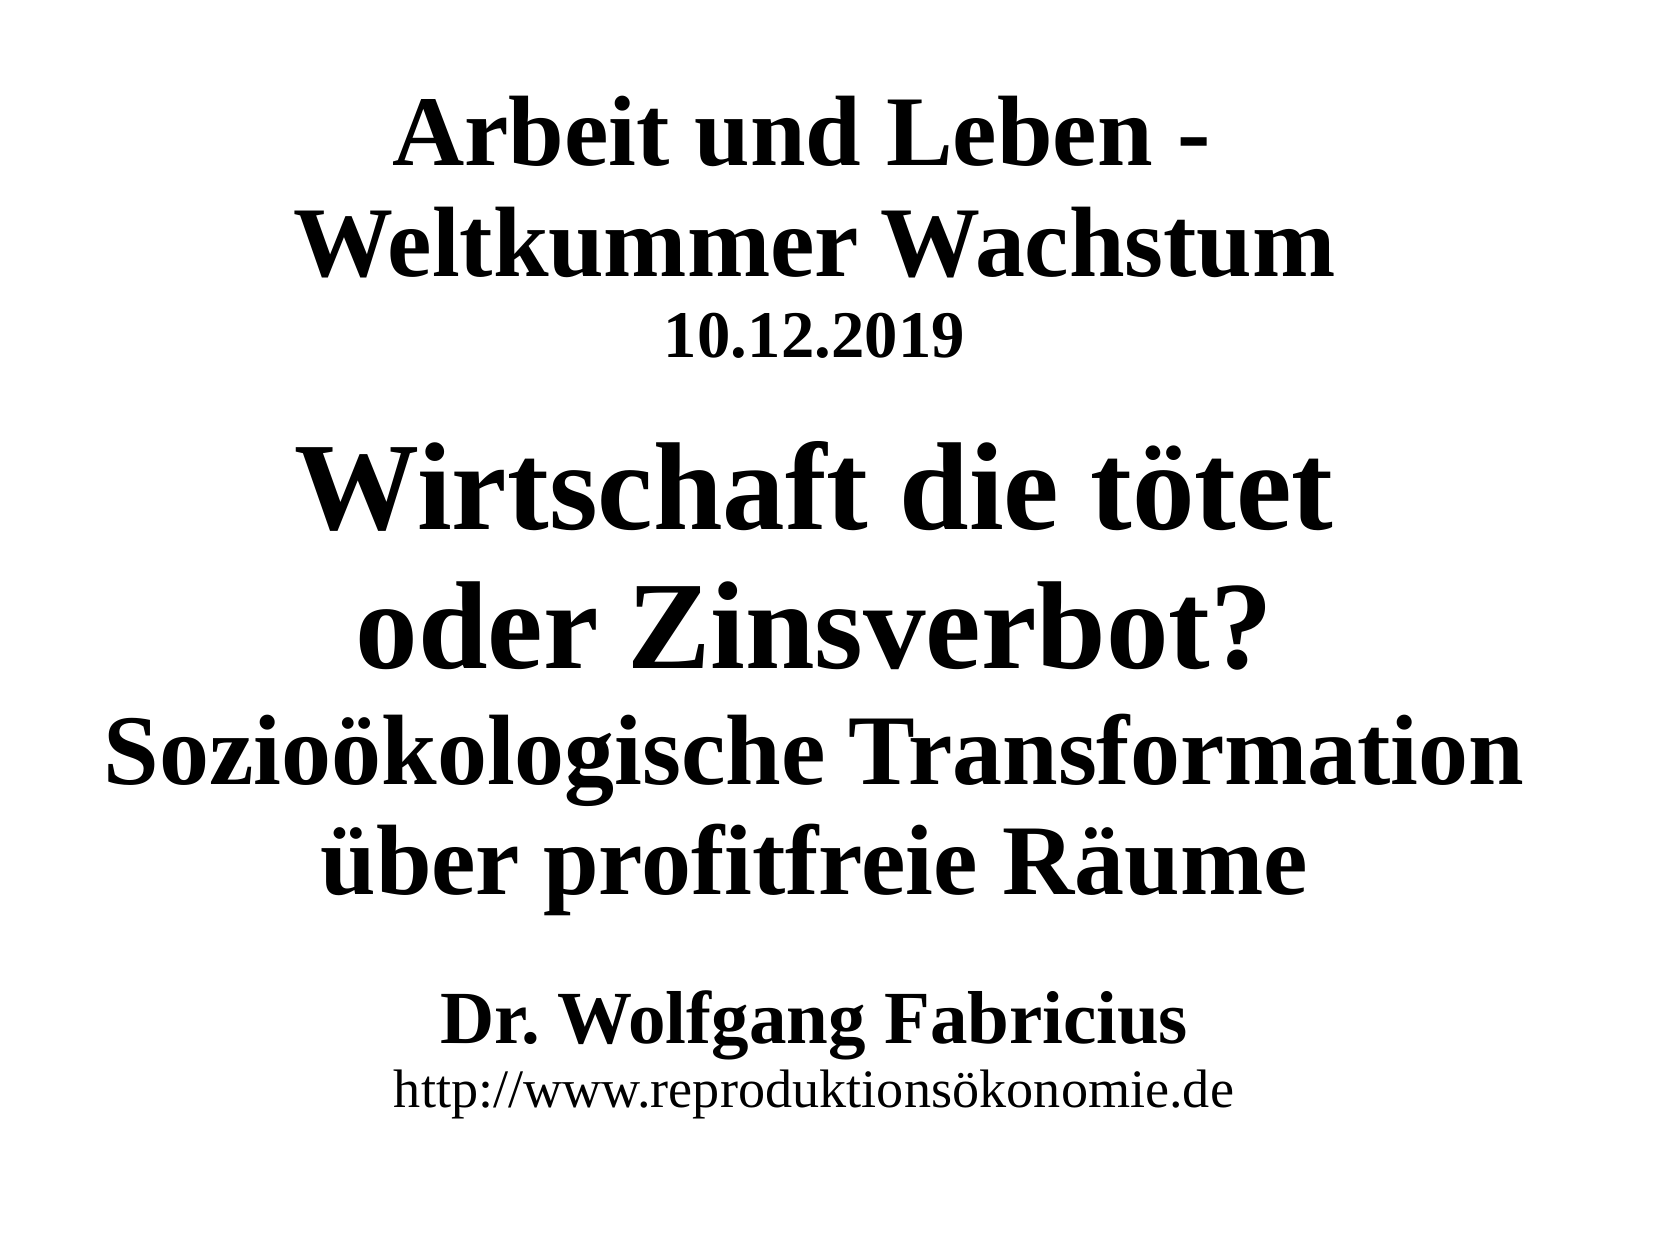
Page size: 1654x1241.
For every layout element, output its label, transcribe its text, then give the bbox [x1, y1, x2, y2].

text_box Arbeit und Leben - Weltkummer Wachstum 10.12.2019 Wirtschaft die tötet oder Zinsverbot? Sozioökologische Transformation über profitfreie Räume Dr. Wolfgang Fabricius http://www.reproduktionsökonomie.de [89, 69, 1587, 1176]
